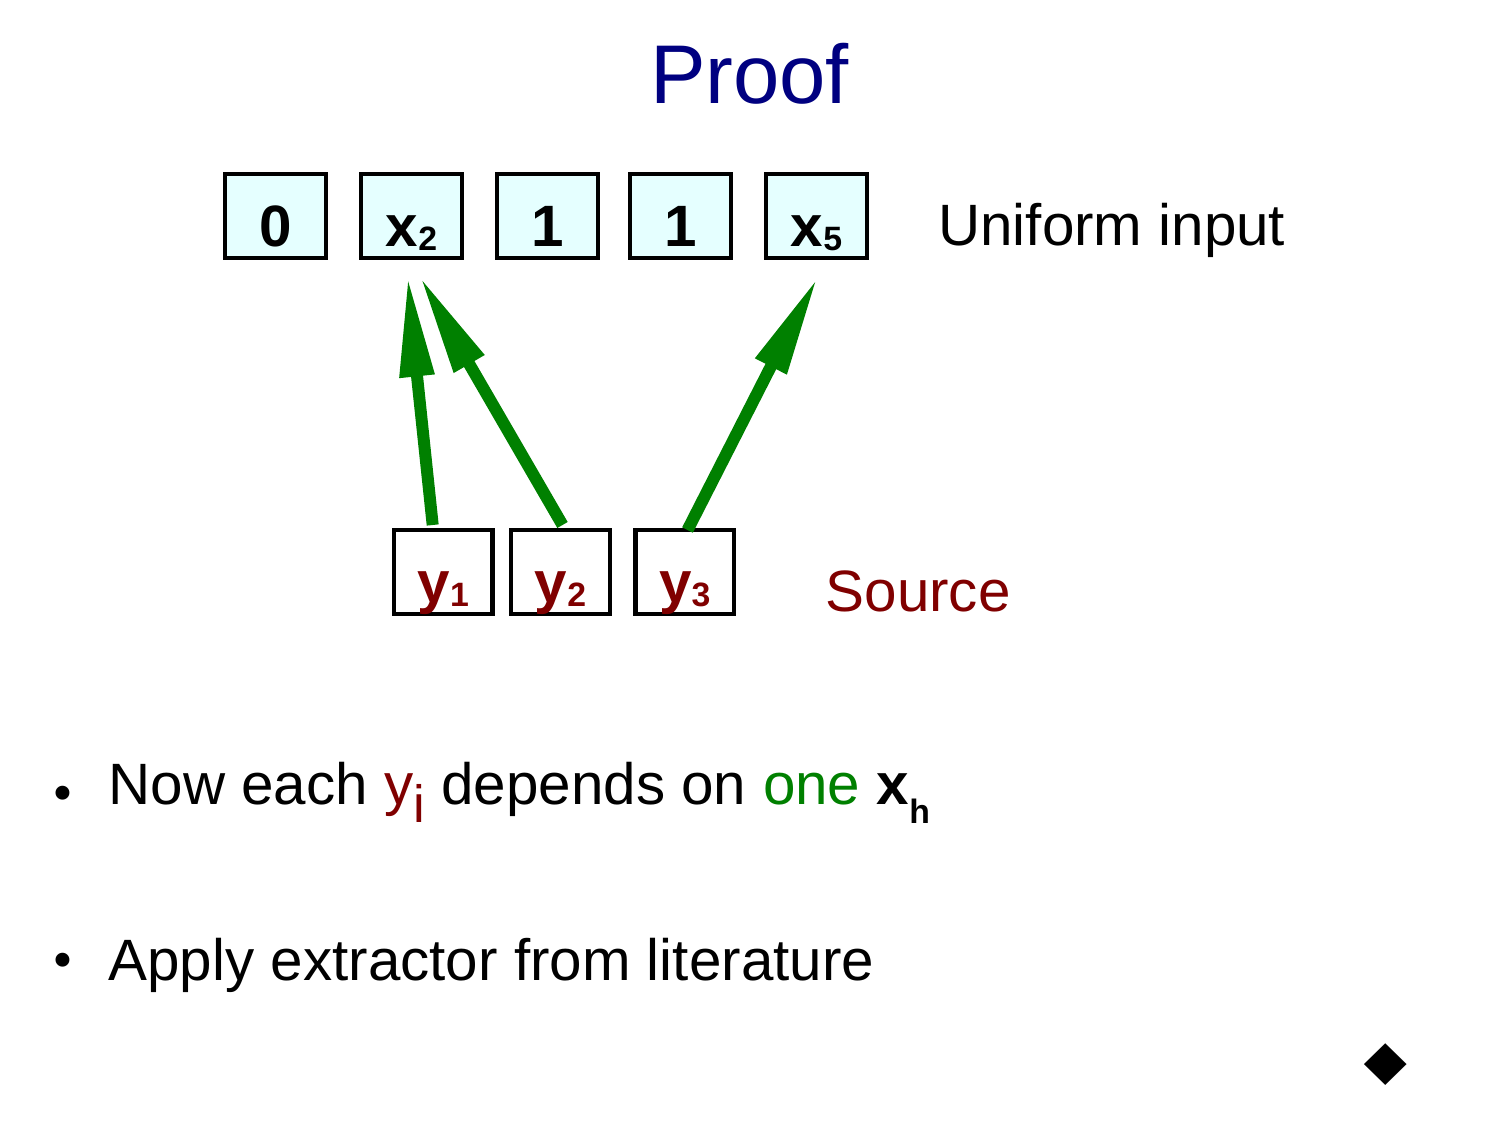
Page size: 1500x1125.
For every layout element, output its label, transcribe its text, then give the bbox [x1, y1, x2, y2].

text_box 0 [224, 174, 327, 259]
title Proof [0, 0, 1500, 150]
text_box Uniform input [923, 180, 1337, 265]
text_box  [1350, 1002, 1463, 1125]
text_box Source [811, 545, 1187, 631]
text_box y1 [393, 529, 493, 615]
text_box 1 [497, 174, 599, 259]
text_box x5 [766, 174, 868, 259]
text_box 1 [629, 174, 732, 259]
text_box x2 [361, 174, 463, 259]
list Now each yi depends on one xh Apply extractor from literature [37, 187, 1500, 1125]
text_box y3 [635, 529, 735, 615]
text_box y2 [510, 529, 610, 615]
